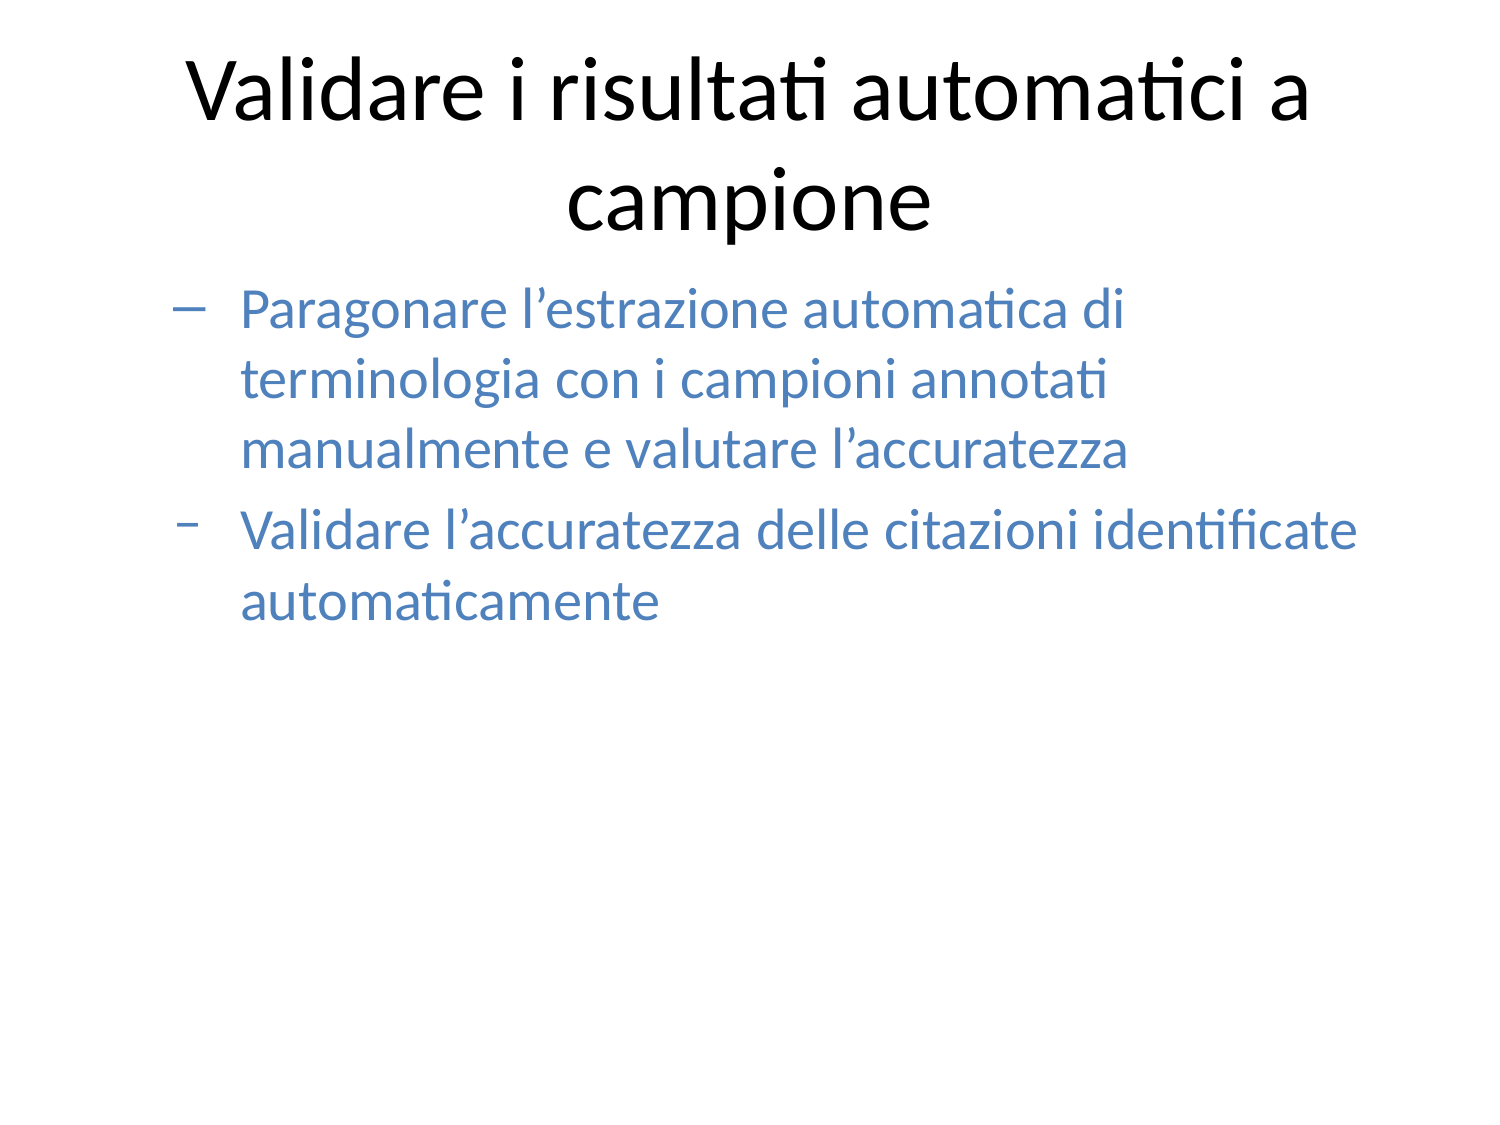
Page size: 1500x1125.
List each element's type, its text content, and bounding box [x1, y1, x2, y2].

text_box Validare i risultati automatici a campione [75, 45, 1425, 233]
text_box Paragonare l’estrazione automatica di terminologia con i campioni annotati manualmente e valutare l’accuratezza Validare l’accuratezza delle citazioni identificate automaticamente [75, 262, 1425, 1005]
